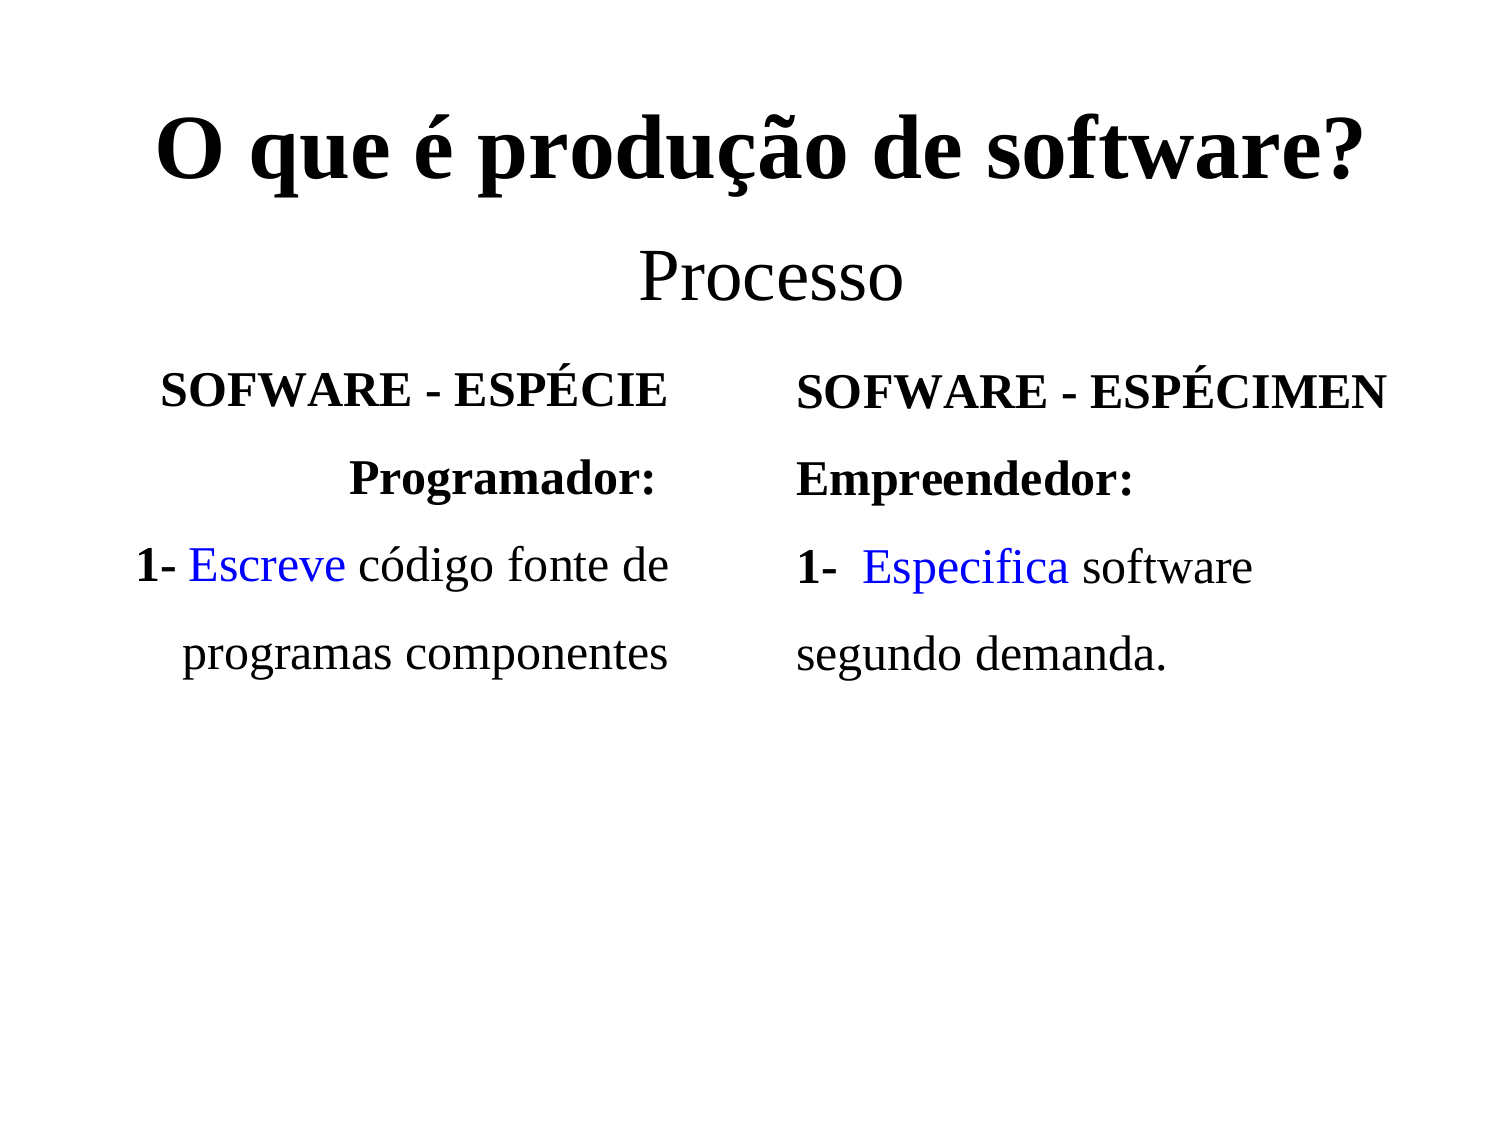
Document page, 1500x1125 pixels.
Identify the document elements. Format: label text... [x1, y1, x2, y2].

text_box Processo [522, 228, 1022, 317]
text_box SOFWARE - ESPÉCIE Programador: 1- Escreve código fonte de programas componentes 2- Compila fontes para cada plataforma alvo (build) 3-Depura e evolui os fontes no ciclo de vida da espécie [91, 322, 703, 1125]
text_box SOFWARE - ESPÉCIMEN Empreendedor: 1- Especifica software segundo demanda. 2- Build + licença = matriz de “produto” (sw executável) 3- Credencia fornecedores e serviços. [780, 324, 1421, 1040]
title O que é produção de software? [68, 78, 1456, 218]
